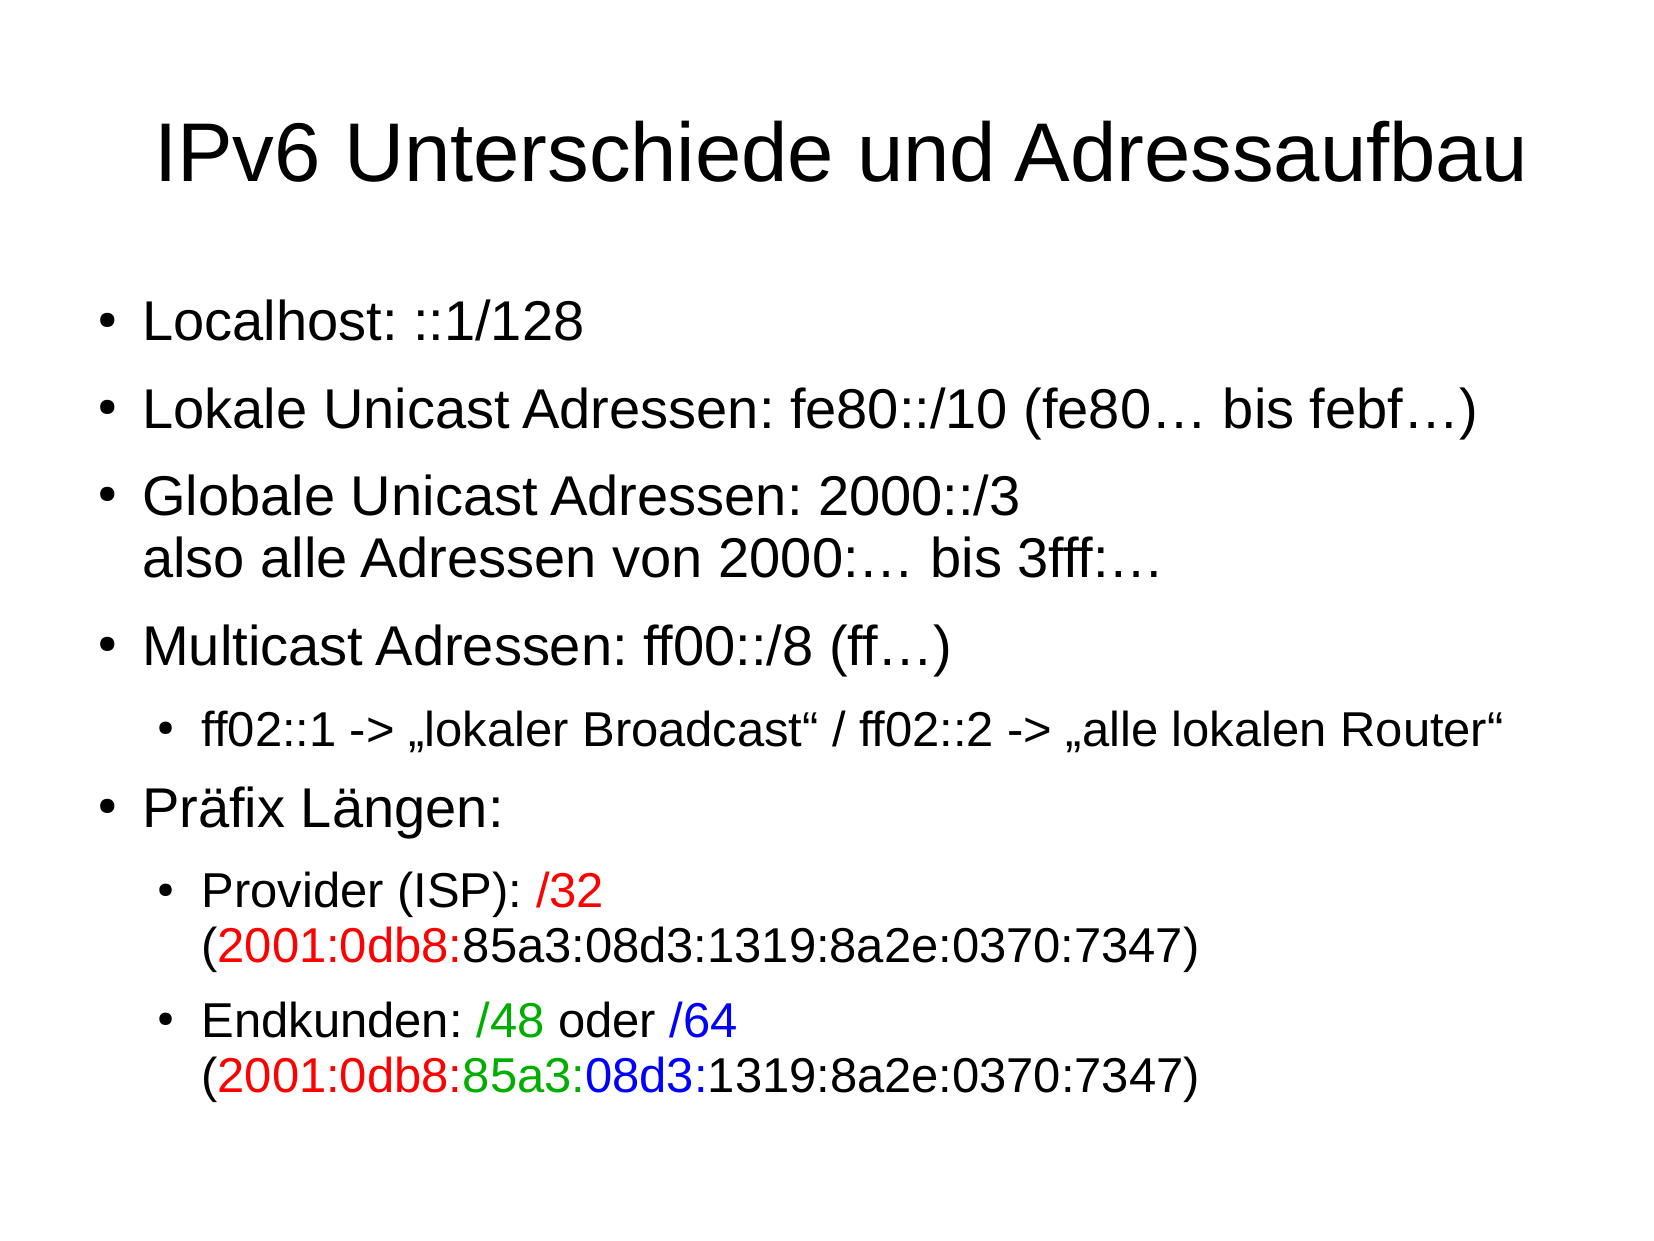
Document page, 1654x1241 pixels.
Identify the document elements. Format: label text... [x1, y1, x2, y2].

title IPv6 Unterschiede und Adressaufbau [82, 49, 1571, 257]
list Localhost: ::1/128 Lokale Unicast Adressen: fe80::/10 (fe80… bis febf…) Globale Unicast Adressen: 2000::/3 also alle Adressen von 2000:… bis 3fff:… Multicast Adressen: ff00::/8 (ff…) ff02::1 -> „lokaler Broadcast“ / ff02::2 -> „alle lokalen Router“ Präfix Längen: Provider (ISP): /32 (2001:0db8:85a3:08d3:1319:8a2e:0370:7347) Endkunden: /48 oder /64 (2001:0db8:85a3:08d3:1319:8a2e:0370:7347) [82, 290, 1571, 1109]
